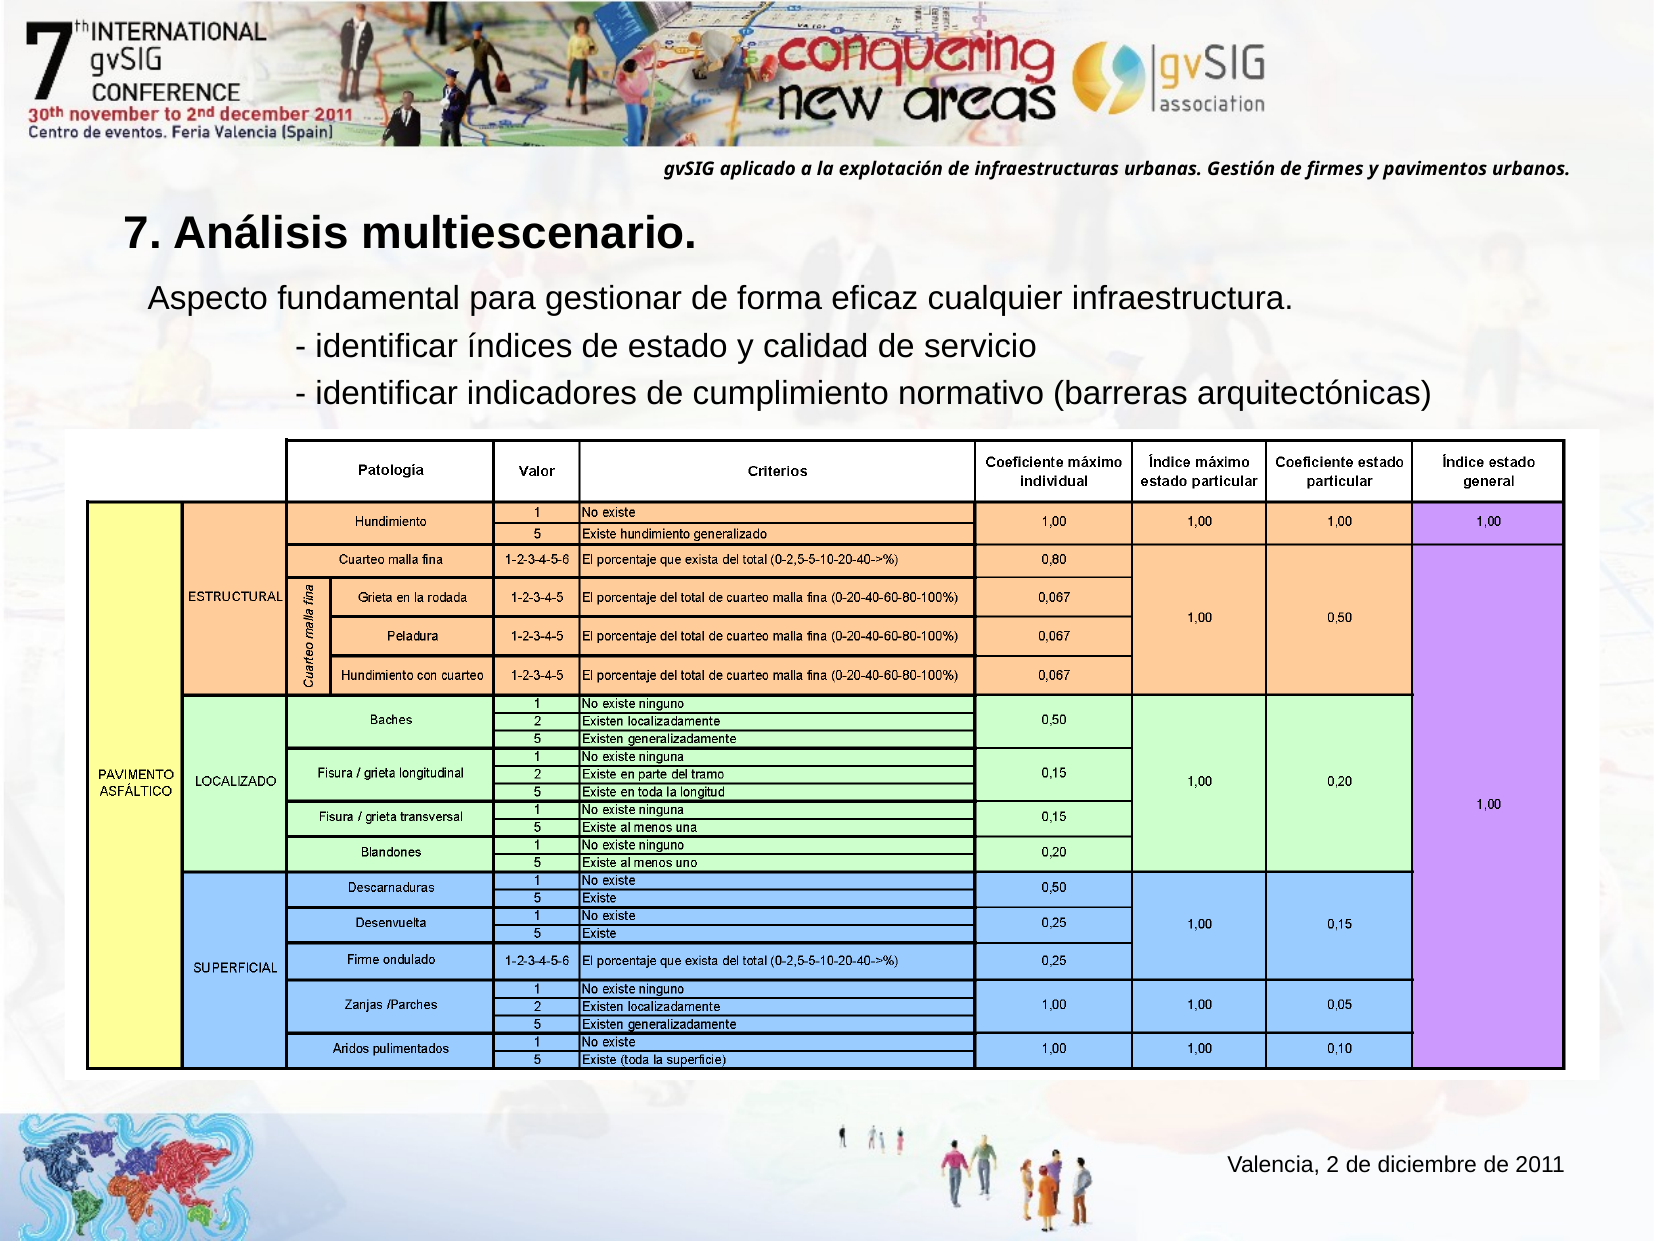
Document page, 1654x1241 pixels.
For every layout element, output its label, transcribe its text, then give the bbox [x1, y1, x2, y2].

text_box 7. Análisis multiescenario. [124, 207, 804, 259]
title gvSIG aplicado a la explotación de infraestructuras urbanas. Gestión de firmes y pavimentos urbanos. [88, 149, 1595, 188]
text_box Aspecto fundamental para gestionar de forma eficaz cualquier infraestructura. - identificar índices de estado y calidad de servicio - identificar indicadores de cumplimiento normativo (barreras arquitectónicas) [147, 271, 1536, 420]
picture [0, 0, 1654, 1241]
